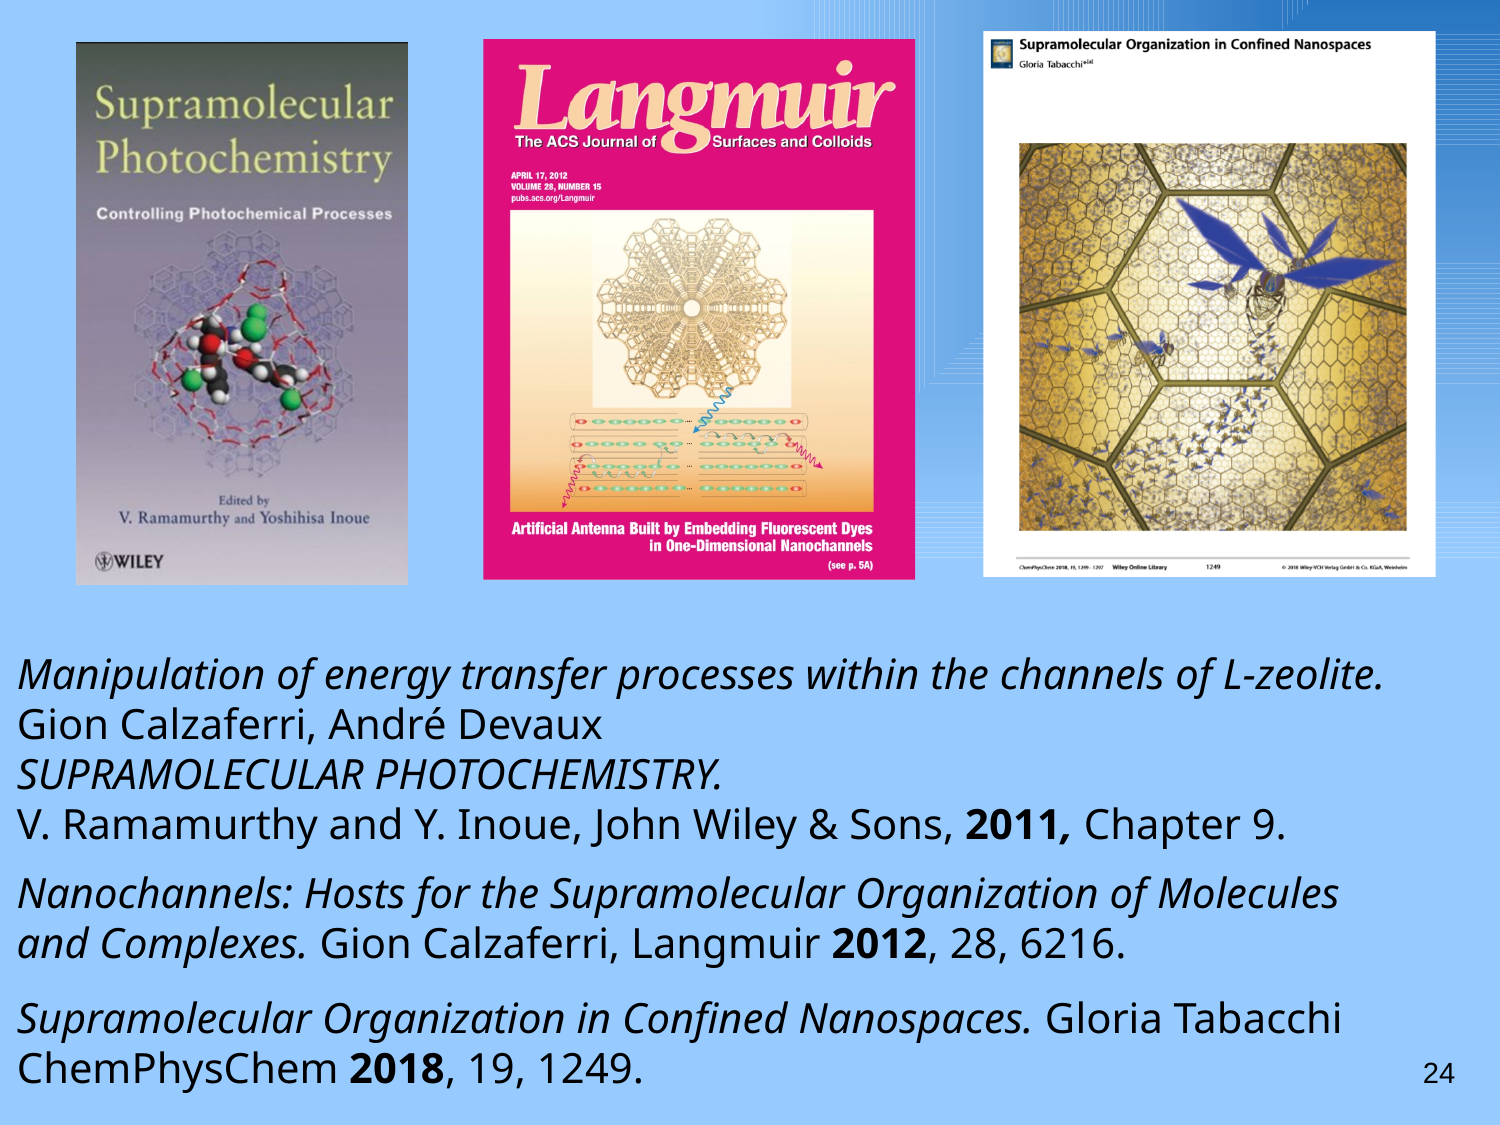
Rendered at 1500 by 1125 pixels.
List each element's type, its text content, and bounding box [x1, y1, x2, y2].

picture [483, 39, 916, 580]
text_box Nanochannels: Hosts for the Supramolecular Organization of Molecules and Complexes. Gion Calzaferri, Langmuir 2012, 28, 6216. [2, 859, 1408, 975]
text_box Supramolecular Organization in Confined Nanospaces. Gloria Tabacchi ChemPhysChem 2018, 19, 1249. [1, 983, 1348, 1100]
picture [983, 31, 1436, 577]
picture [76, 42, 408, 585]
text_box [1407, 1046, 1500, 1108]
text_box Manipulation of energy transfer processes within the channels of L-zeolite. Gion Calzaferri, André Devaux SUPRAMOLECULAR PHOTOCHEMISTRY. V. Ramamurthy and Y. Inoue, John Wiley & Sons, 2011, Chapter 9. [1, 640, 1500, 858]
